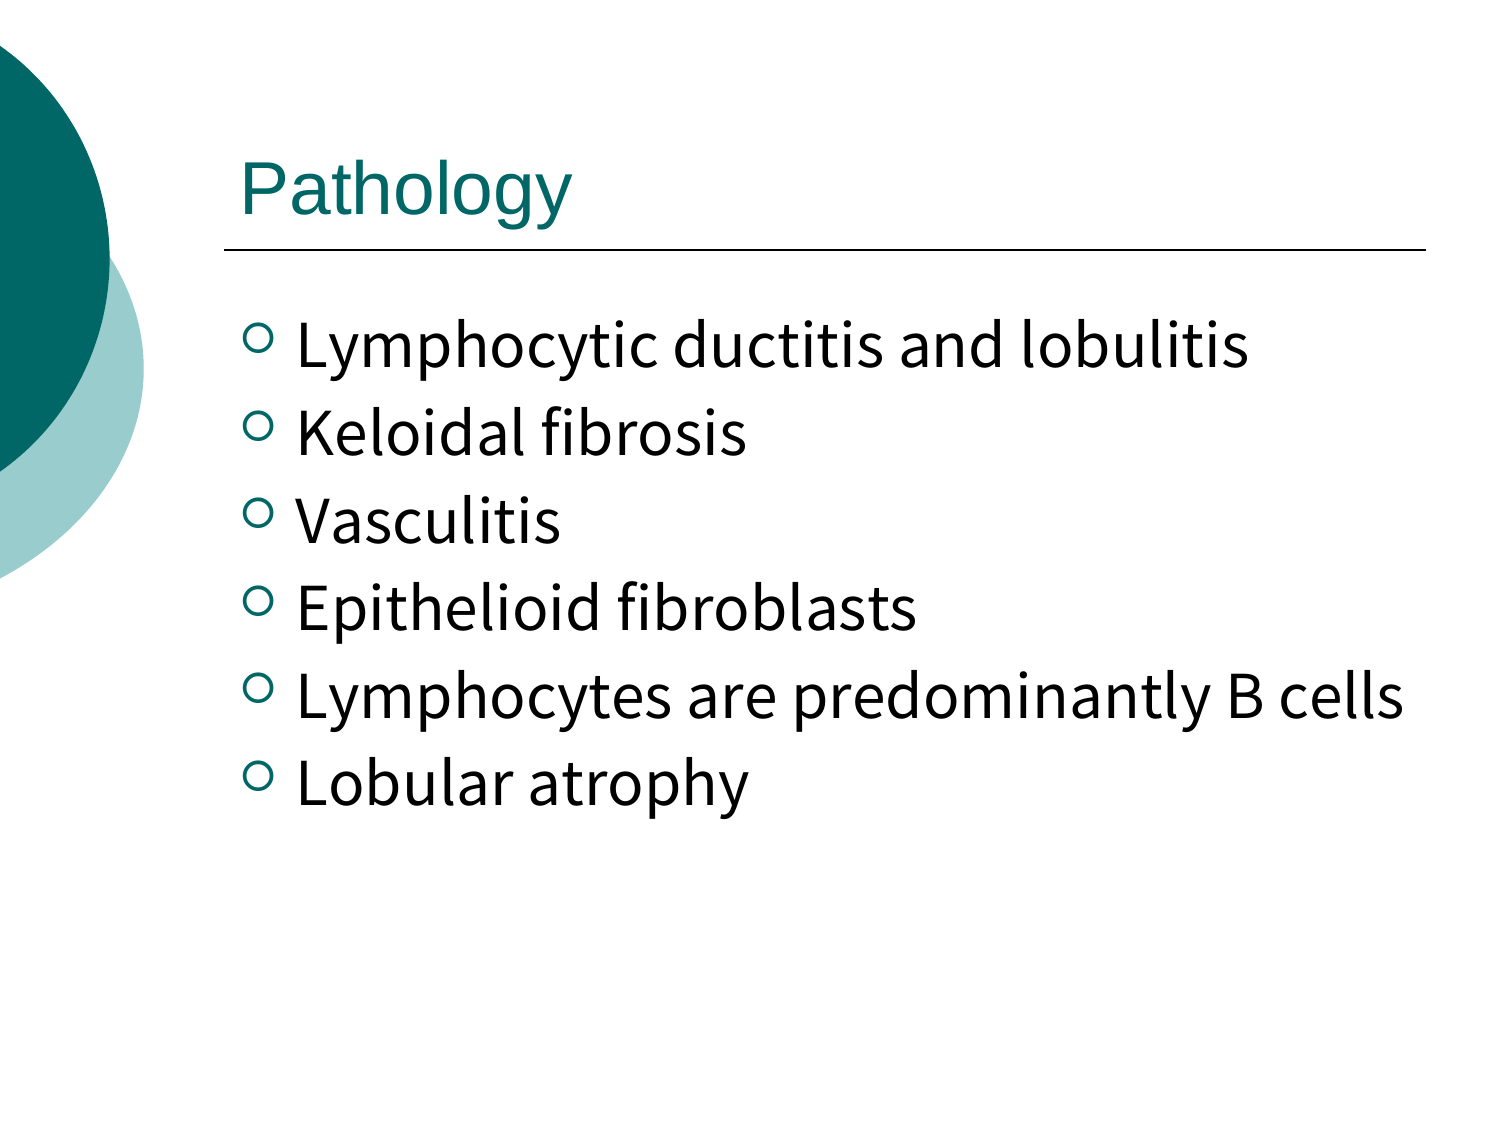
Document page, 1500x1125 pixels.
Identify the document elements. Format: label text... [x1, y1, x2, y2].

list Lymphocytic ductitis and lobulitis Keloidal fibrosis Vasculitis Epithelioid fibroblasts Lymphocytes are predominantly B cells Lobular atrophy [224, 299, 1425, 975]
title Pathology [224, 49, 1425, 237]
